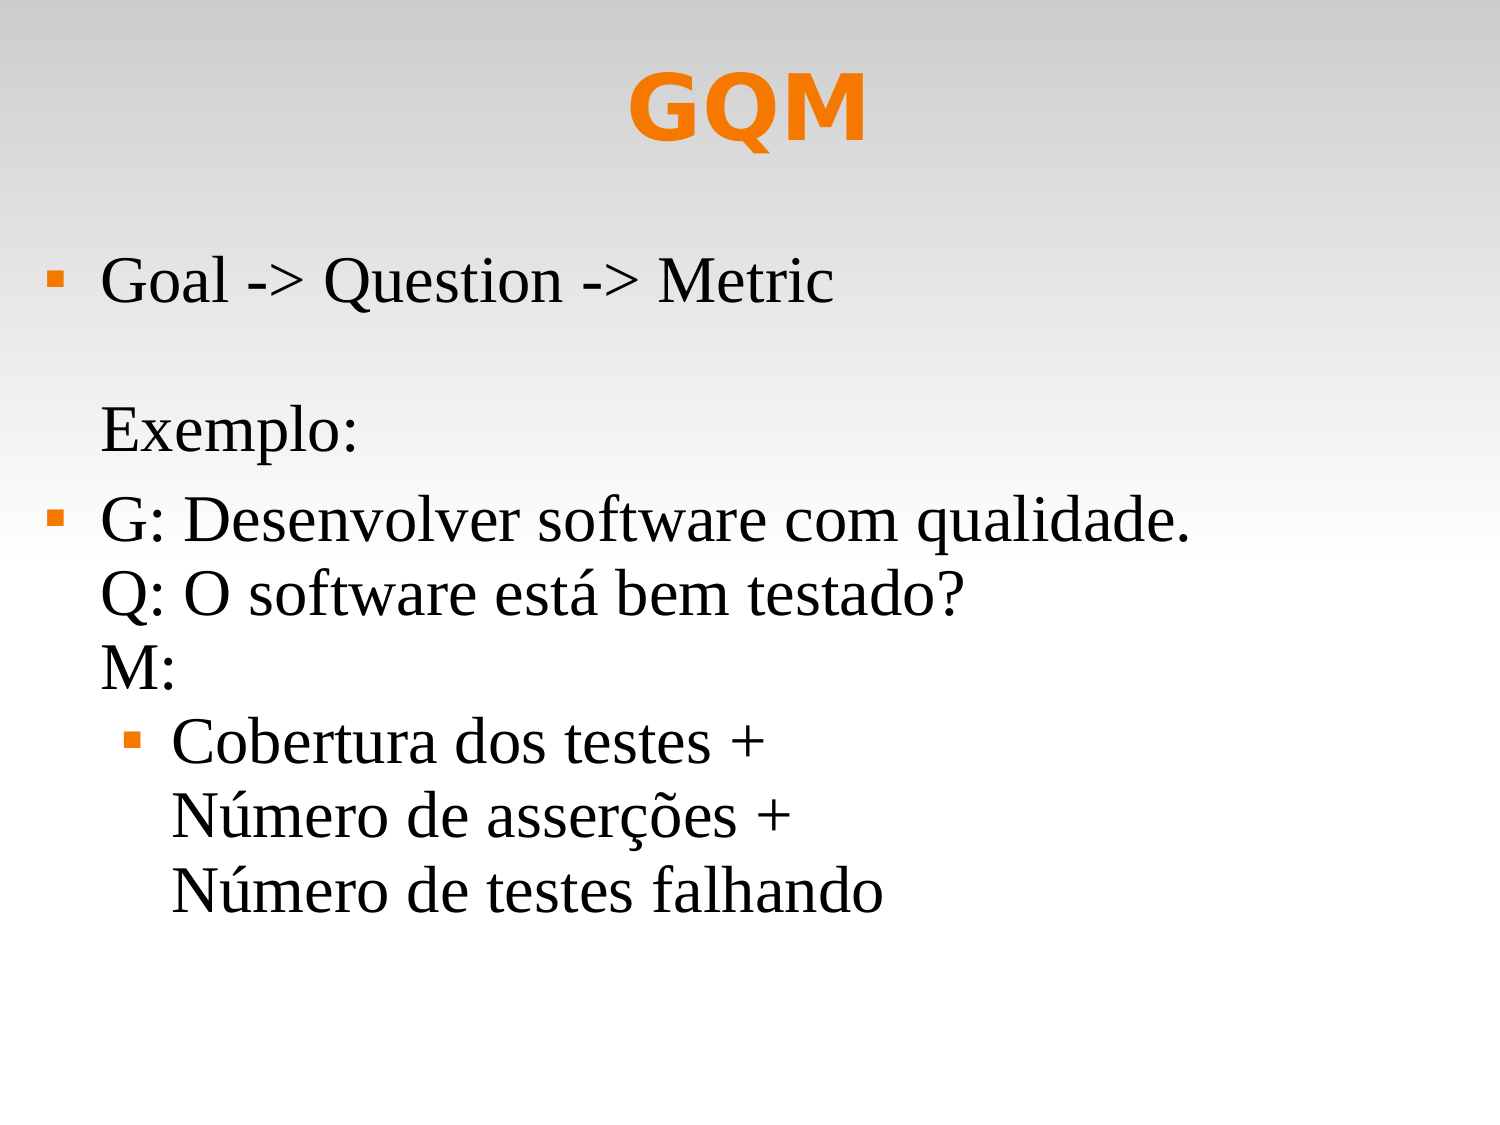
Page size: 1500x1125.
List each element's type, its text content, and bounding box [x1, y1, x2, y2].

list Goal -> Question -> Metric Exemplo: G: Desenvolver software com qualidade. Q: O software está bem testado? M: Cobertura dos testes + Número de asserções + Número de testes falhando [29, 243, 1469, 1077]
title GQM [29, 38, 1469, 180]
